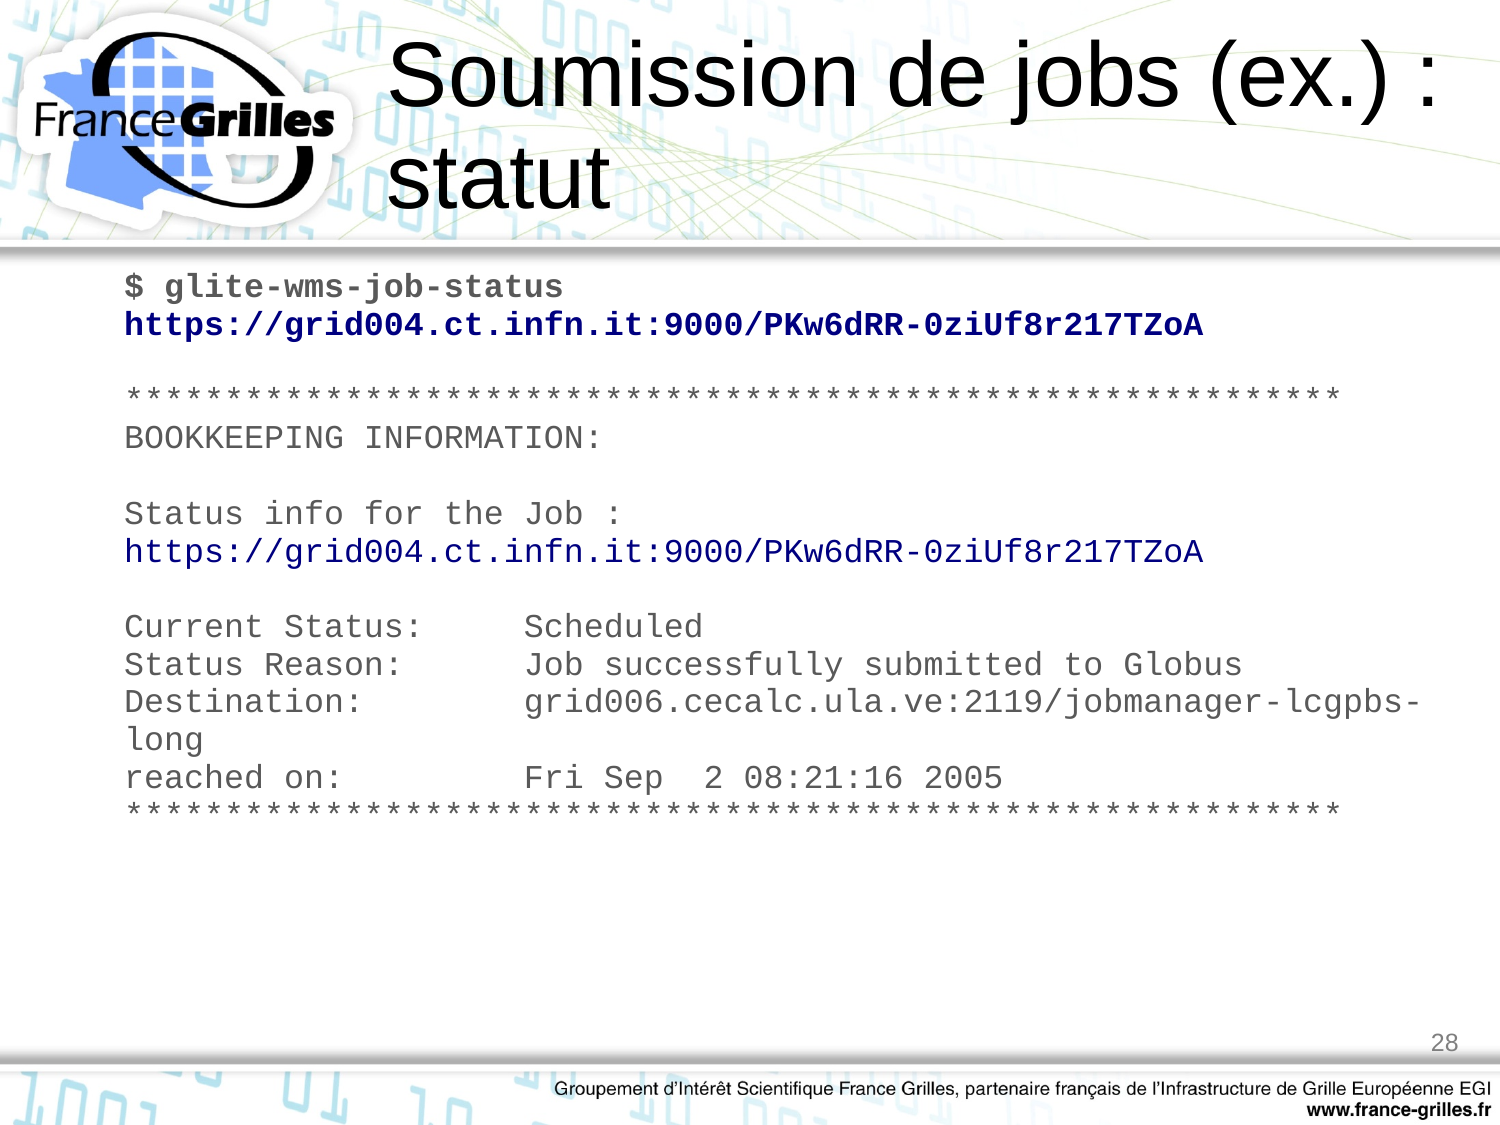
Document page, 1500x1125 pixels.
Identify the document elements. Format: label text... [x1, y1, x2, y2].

list $ glite-wms-job-status https://grid004.ct.infn.it:9000/PKw6dRR-0ziUf8r217TZoA ************************************************************* BOOKKEEPING INFORMATION: Status info for the Job : https://grid004.ct.infn.it:9000/PKw6dRR-0ziUf8r217TZoA Current Status: Scheduled Status Reason: Job successfully submitted to Globus Destination: grid006.cecalc.ula.ve:2119/jobmanager-lcgpbs-long reached on: Fri Sep 2 08:21:16 2005 ************************************************************* [53, 262, 1459, 1024]
picture [0, 0, 1500, 1125]
title Soumission de jobs (ex.) : statut [372, 4, 1459, 248]
